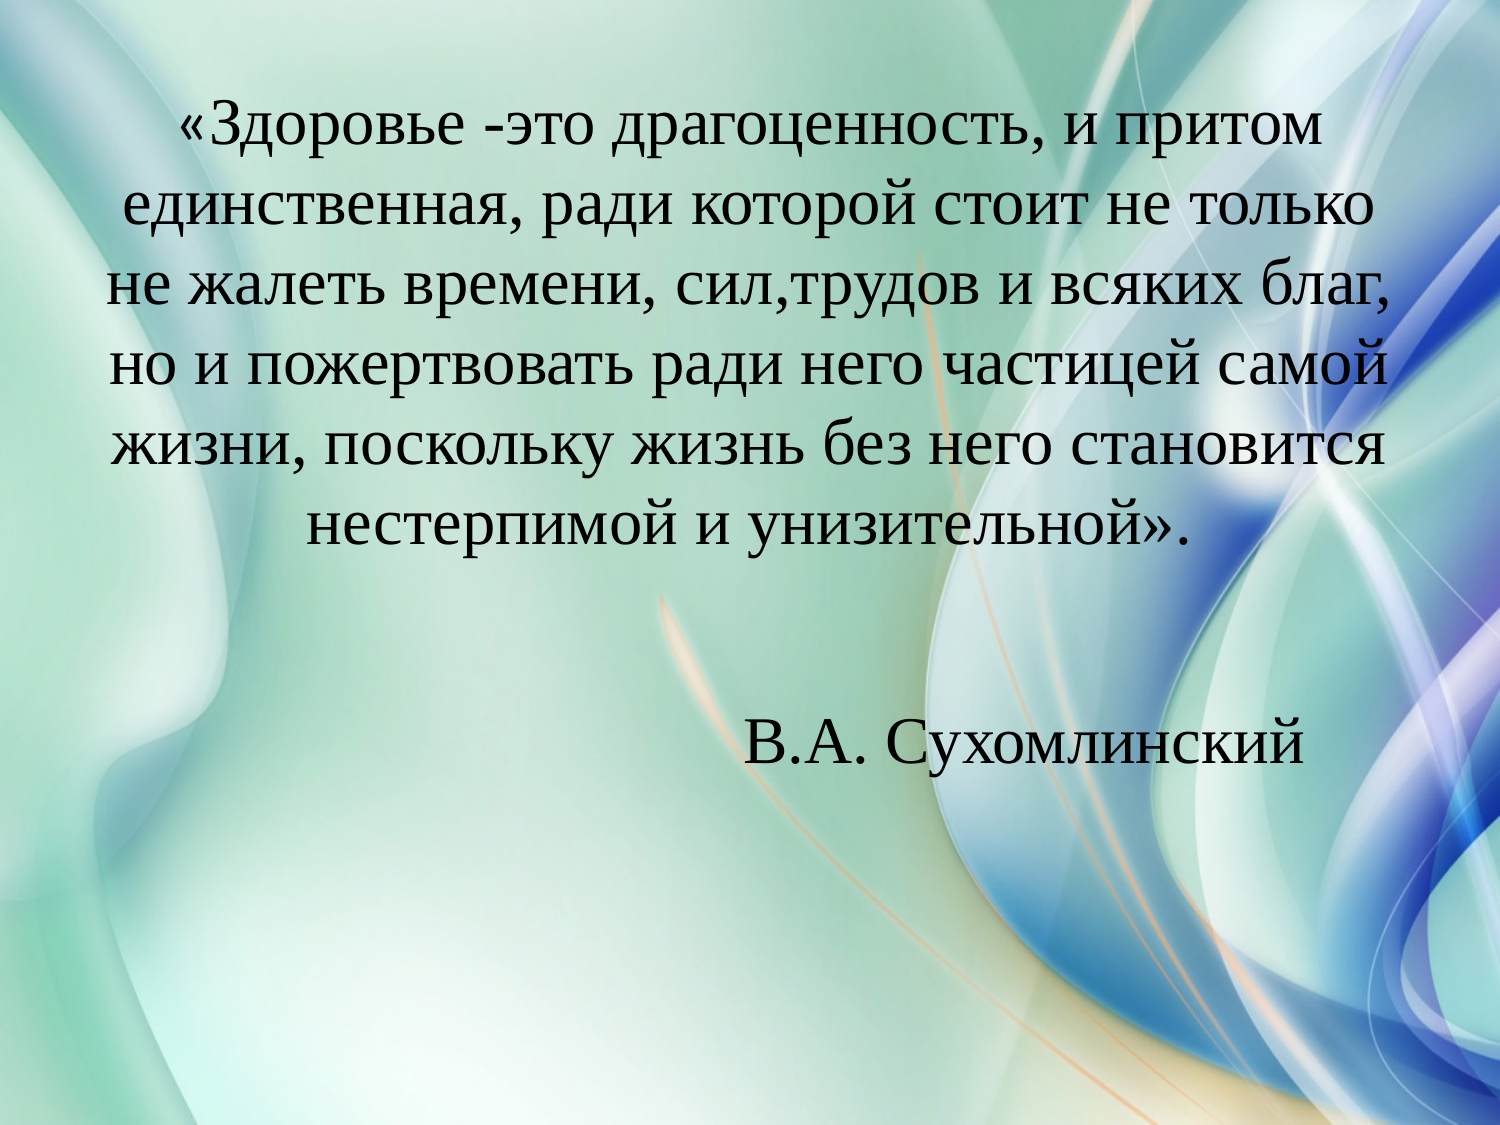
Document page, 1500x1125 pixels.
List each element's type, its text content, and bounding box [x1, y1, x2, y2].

picture [0, 0, 1500, 1125]
list «Здоровье -это драгоценность, и притом единственная, ради которой стоит не только не жалеть времени, сил,трудов и всяких благ, но и пожертвовать ради него частицей самой жизни, поскольку жизнь без него становится нестерпимой и унизительной». В.А. Сухомлинский [75, 70, 1425, 1005]
